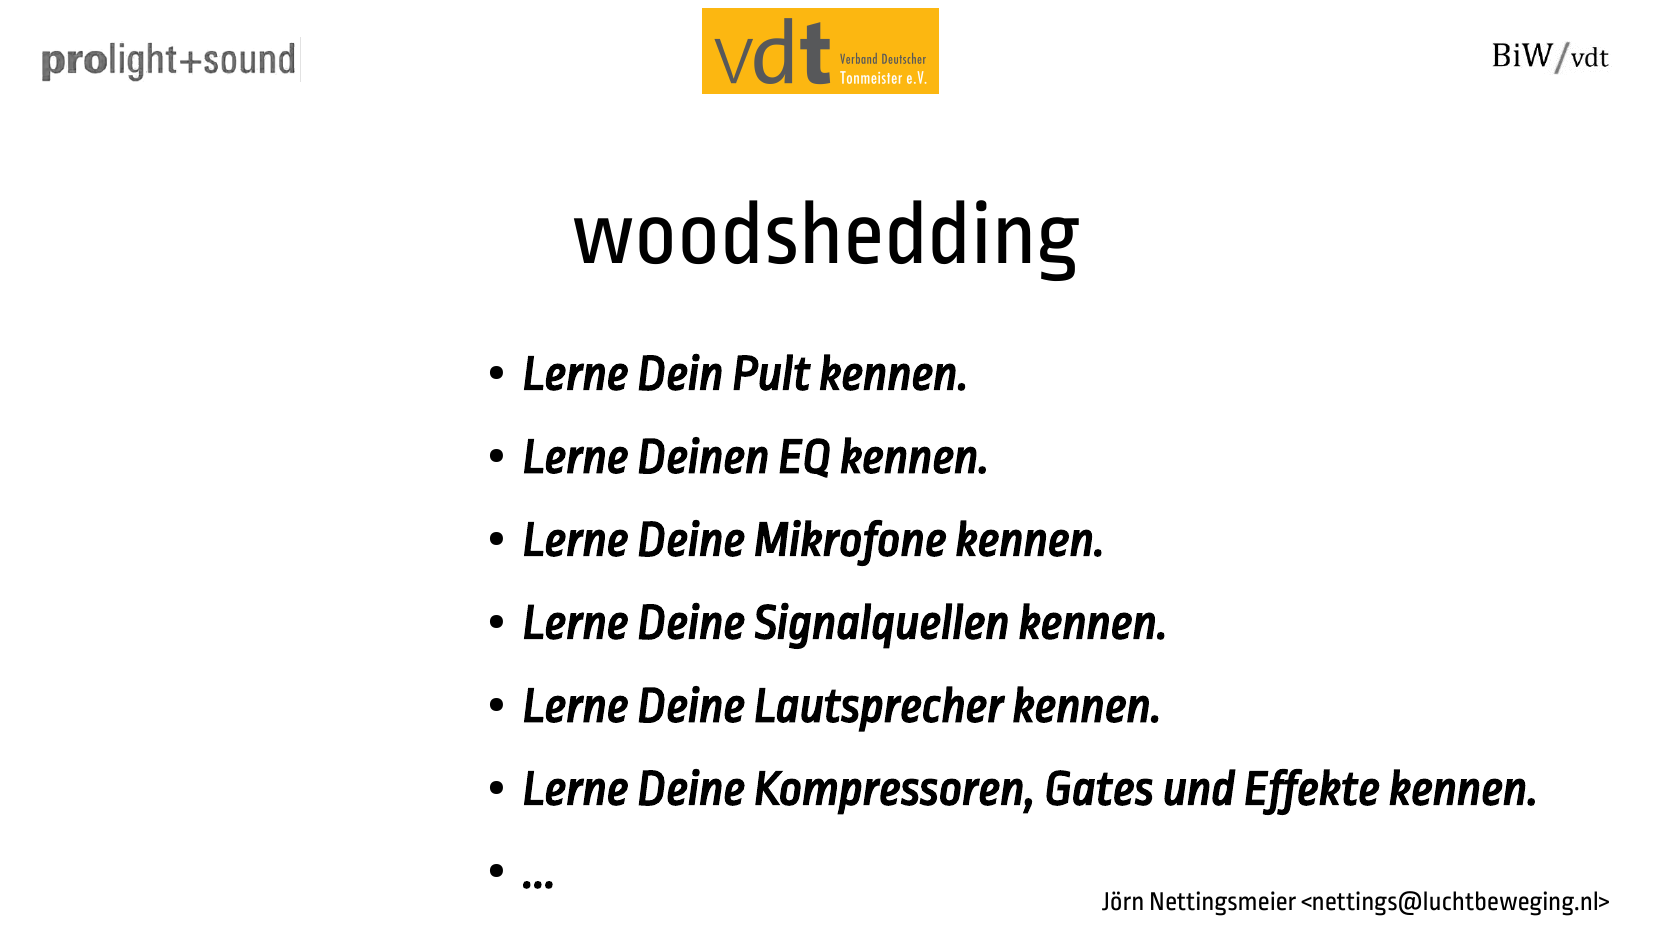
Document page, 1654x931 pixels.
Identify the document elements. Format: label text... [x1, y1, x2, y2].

picture [702, 8, 939, 94]
picture [1490, 39, 1613, 75]
subtitle Lerne Dein Pult kennen. Lerne Deinen EQ kennen. Lerne Deine Mikrofone kennen. Lerne Deine Signalquellen kennen. Lerne Deine Lautsprecher kennen. Lerne Deine Kompressoren, Gates und Effekte kennen. ... [487, 347, 1571, 899]
title woodshedding [82, 185, 1571, 285]
picture [37, 37, 301, 82]
